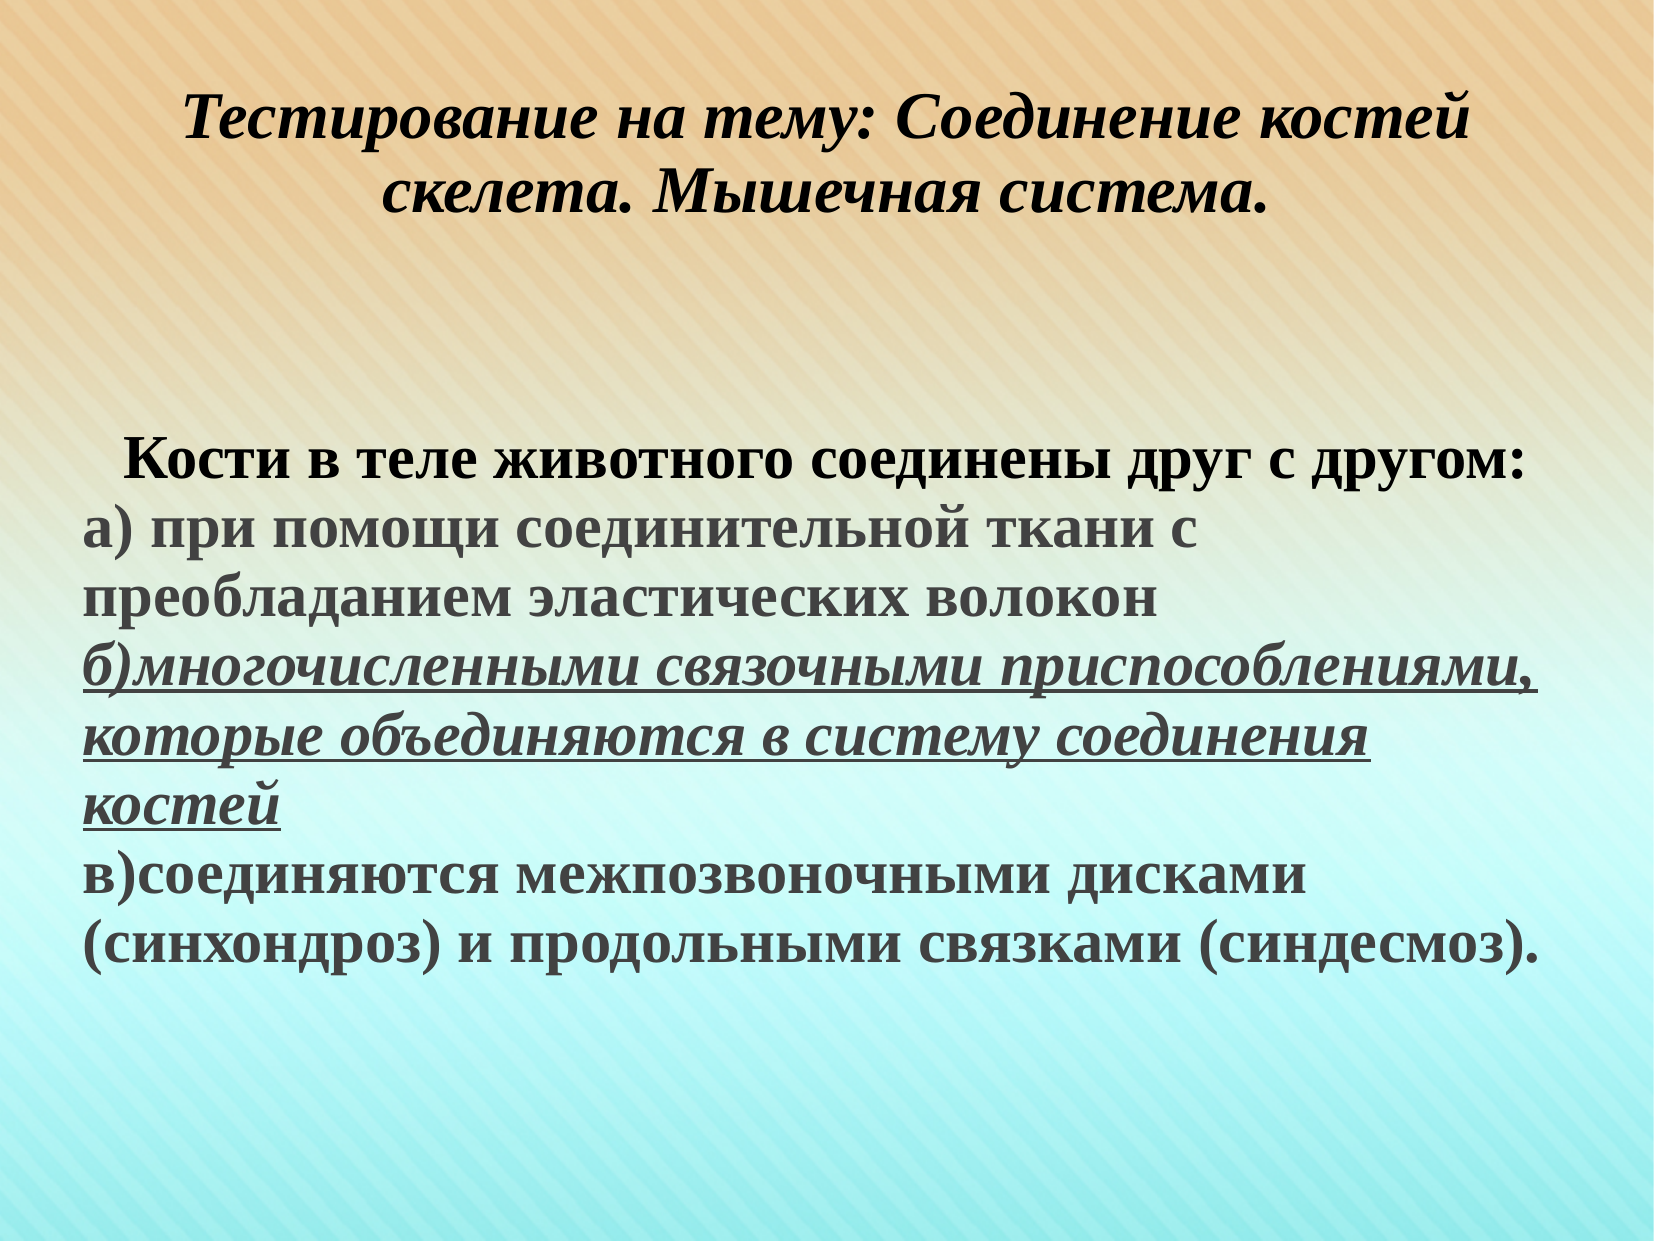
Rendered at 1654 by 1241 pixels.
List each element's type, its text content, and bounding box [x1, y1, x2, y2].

title Тестирование на тему: Соединение костей скелета. Мышечная система. [82, 49, 1571, 257]
picture [0, 0, 1654, 1241]
subtitle Кости в теле животного соединены друг с другом: а) при помощи соединительной ткани с преобладанием эластических волокон б)многочисленными связочными приспособлениями, которые объединяются в систему соединения костей в)соединяются межпозвоночными дисками (синхондроз) и продольными связками (синдесмоз). [82, 290, 1571, 1109]
